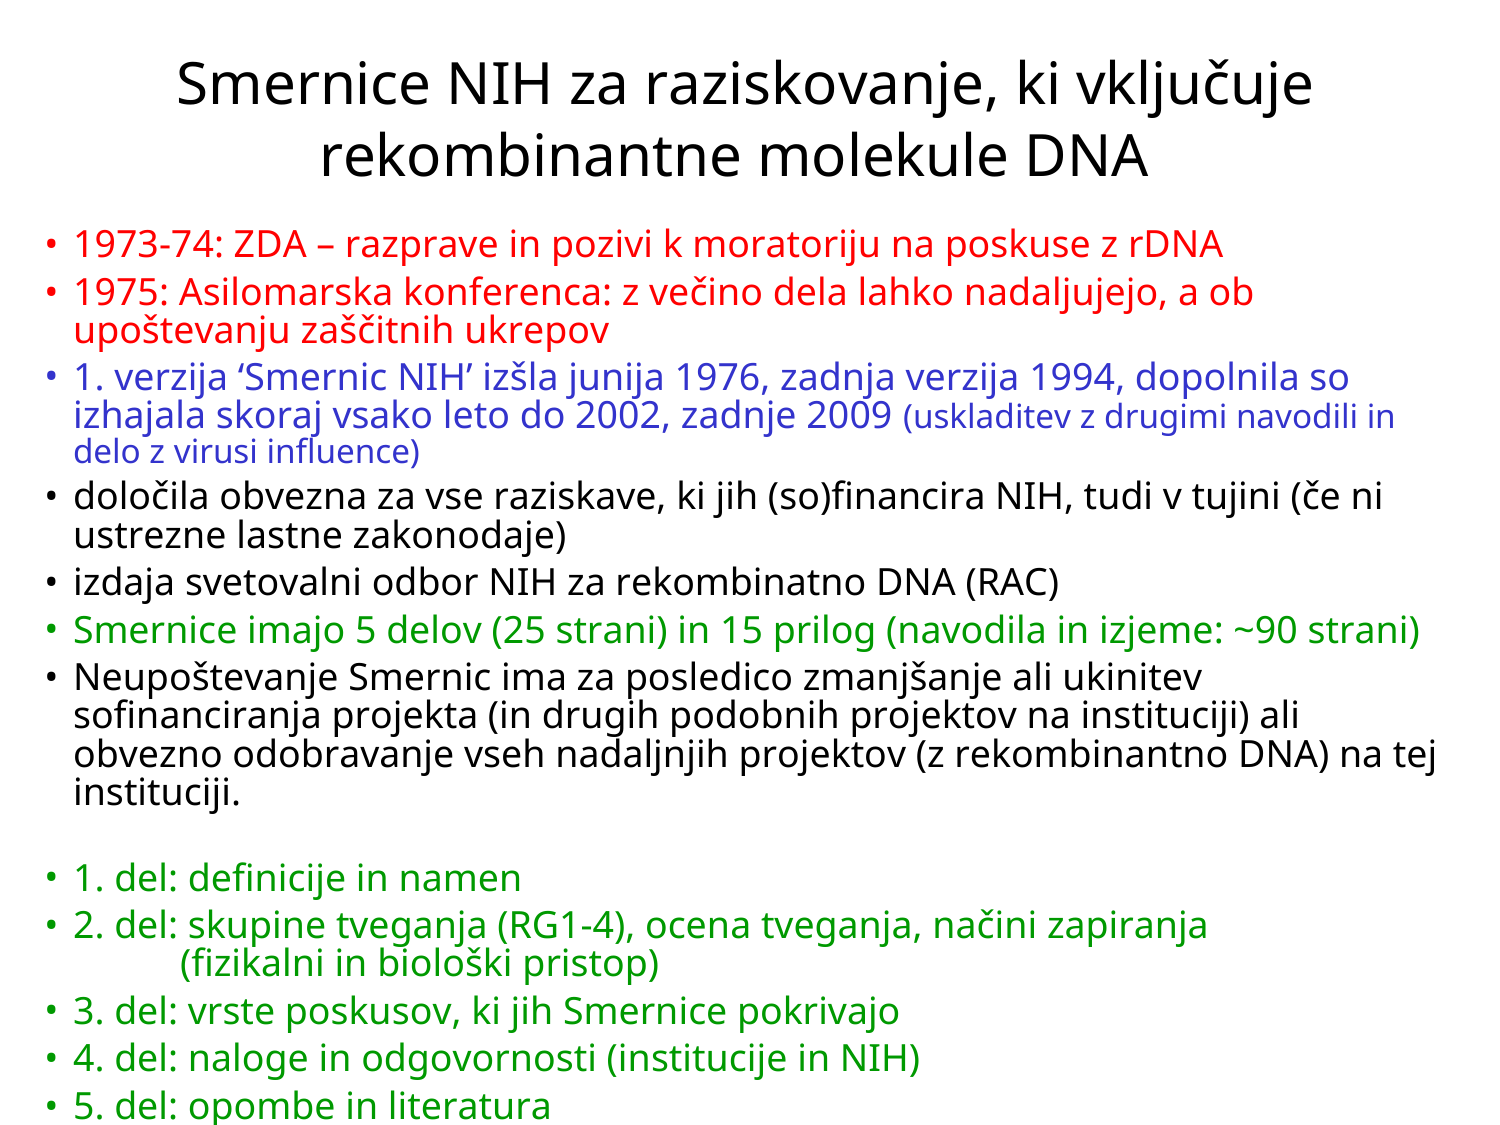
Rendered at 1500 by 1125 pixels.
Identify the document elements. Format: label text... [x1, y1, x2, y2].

list 1973-74: ZDA – razprave in pozivi k moratoriju na poskuse z rDNA 1975: Asilomarska konferenca: z večino dela lahko nadaljujejo, a ob upoštevanju zaščitnih ukrepov 1. verzija ‘Smernic NIH’ izšla junija 1976, zadnja verzija 1994, dopolnila so izhajala skoraj vsako leto do 2002, zadnje 2009 (uskladitev z drugimi navodili in delo z virusi influence) določila obvezna za vse raziskave, ki jih (so)financira NIH, tudi v tujini (če ni ustrezne lastne zakonodaje) izdaja svetovalni odbor NIH za rekombinatno DNA (RAC) Smernice imajo 5 delov (25 strani) in 15 prilog (navodila in izjeme: ~90 strani) Neupoštevanje Smernic ima za posledico zmanjšanje ali ukinitev sofinanciranja projekta (in drugih podobnih projektov na instituciji) ali obvezno odobravanje vseh nadaljnjih projektov (z rekombinantno DNA) na tej instituciji. 1. del: definicije in namen 2. del: skupine tveganja (RG1-4), ocena tveganja, načini zapiranja (fizikalni in biološki pristop) 3. del: vrste poskusov, ki jih Smernice pokrivajo 4. del: naloge in odgovornosti (institucije in NIH) 5. del: opombe in literatura [29, 219, 1471, 1097]
title Smernice NIH za raziskovanje, ki vključuje rekombinantne molekule DNA [83, 51, 1409, 205]
